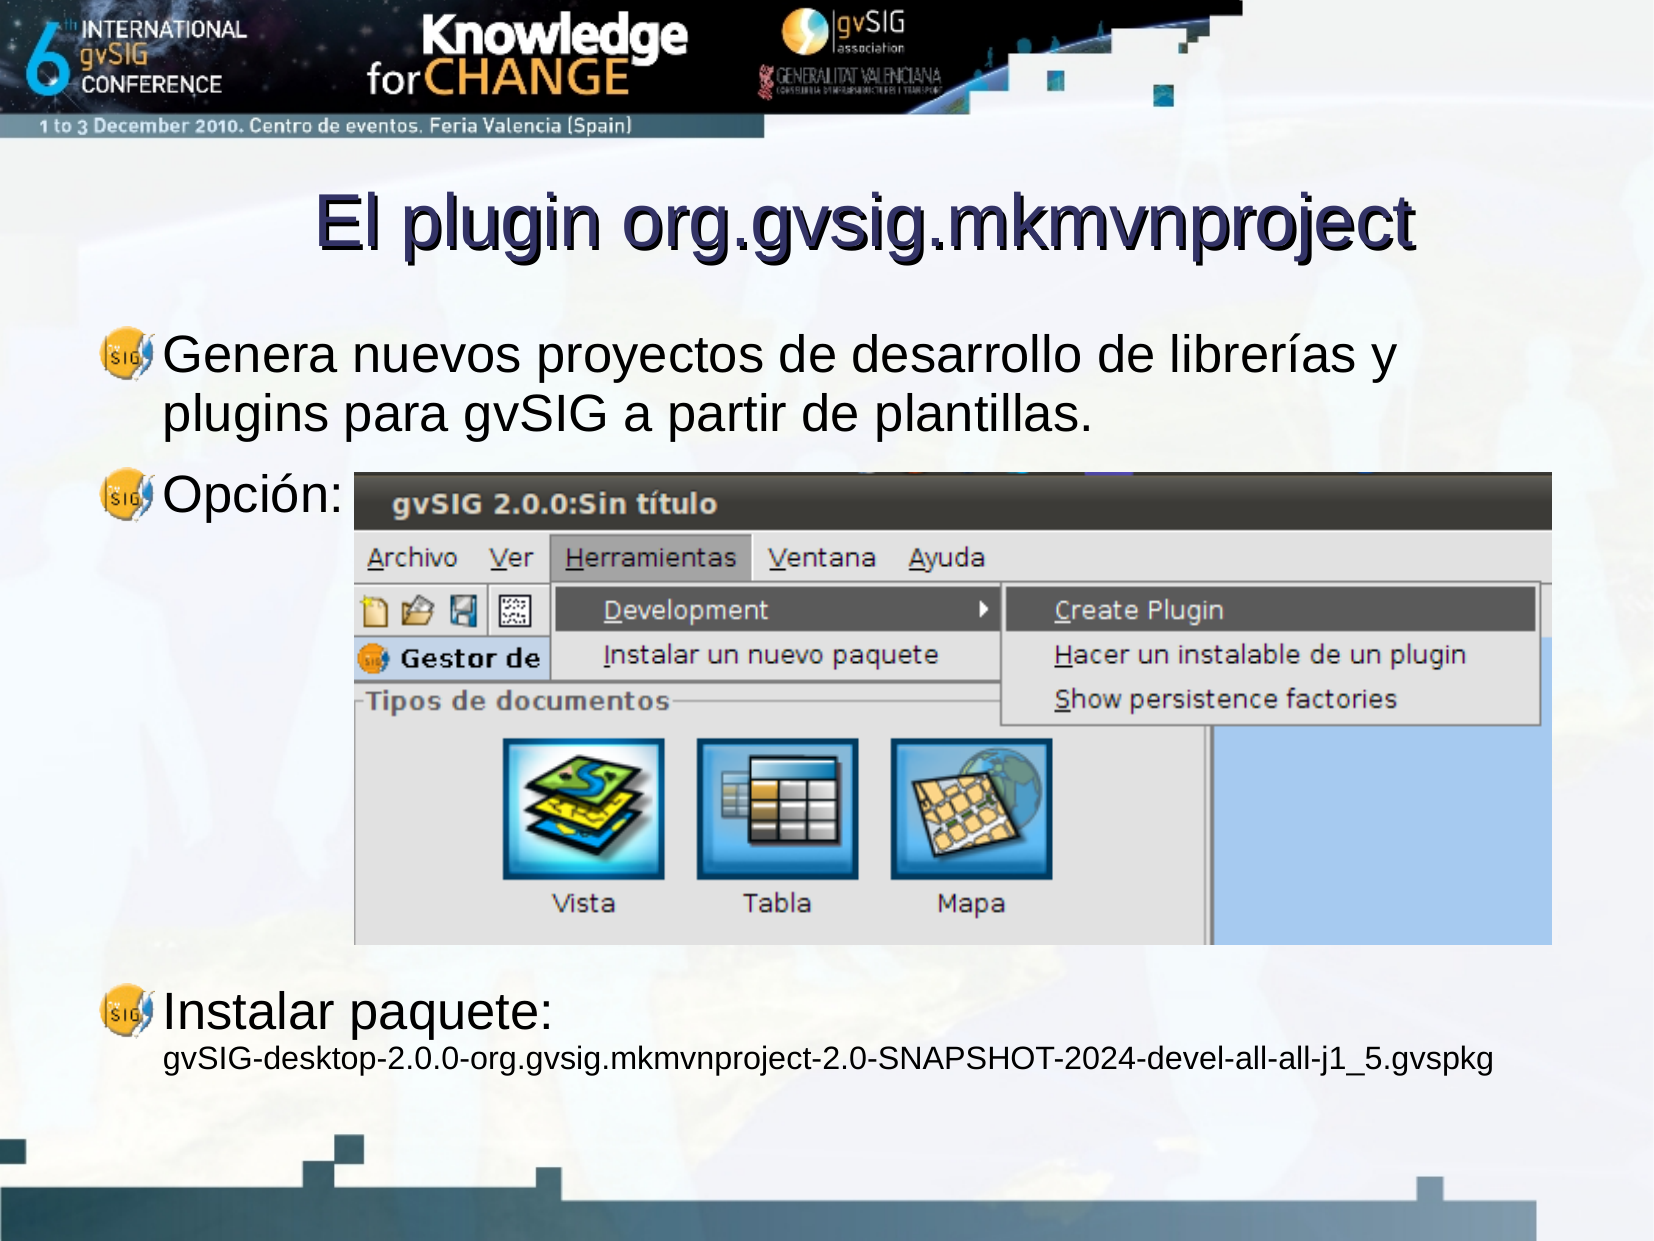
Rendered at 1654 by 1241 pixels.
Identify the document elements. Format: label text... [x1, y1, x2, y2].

title El plugin org.gvsig.mkmvnproject [82, 107, 1571, 318]
list Genera nuevos proyectos de desarrollo de librerías y plugins para gvSIG a partir de plantillas. Opción: Instalar paquete: gvSIG-desktop-2.0.0-org.gvsig.mkmvnproject-2.0-SNAPSHOT-2024-devel-all-all-j1_5.gvspkg [82, 324, 1571, 1080]
picture [0, 0, 1654, 1241]
